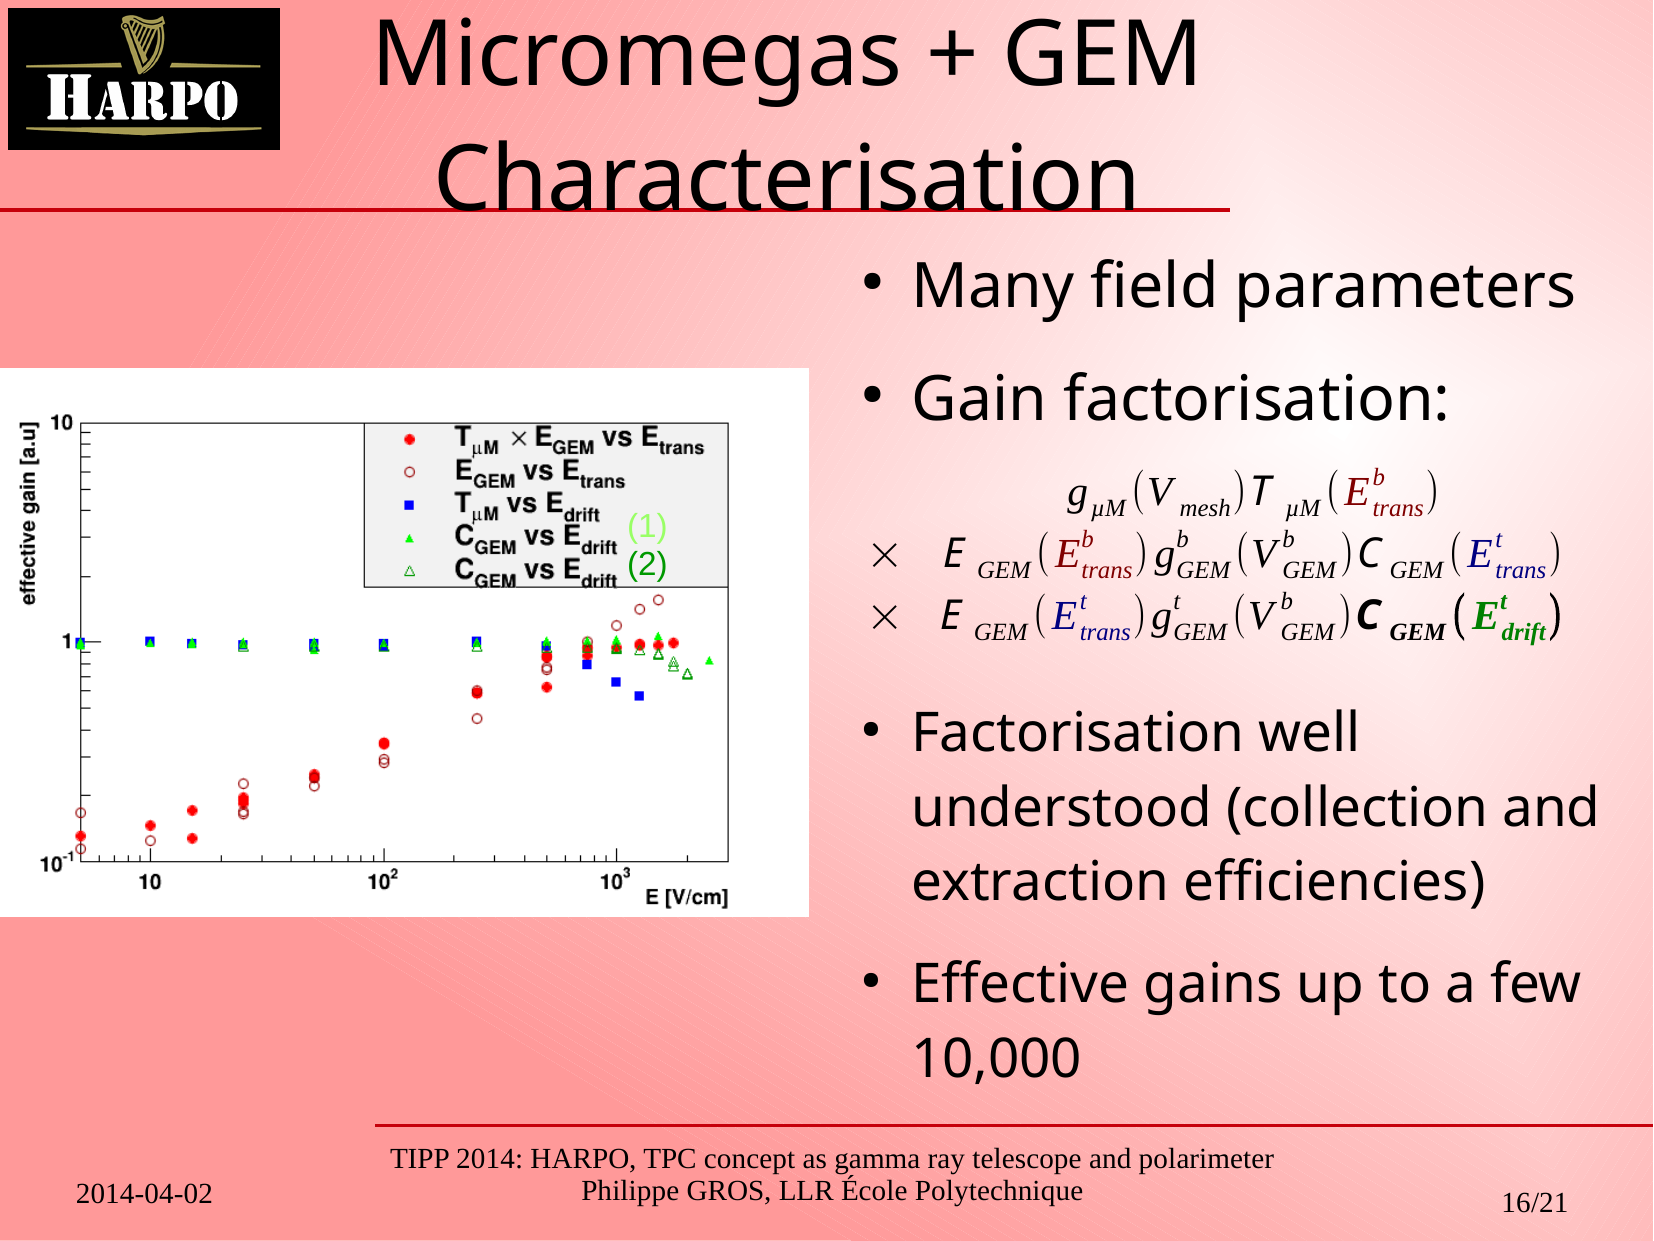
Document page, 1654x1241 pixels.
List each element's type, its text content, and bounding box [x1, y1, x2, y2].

title Micromegas + GEM Characterisation [285, 2, 1291, 223]
list Many field parameters Gain factorisation: Factorisation well understood (collection and extraction efficiencies) Effective gains up to a few 10,000 [844, 240, 1621, 1102]
text_box (1) (2) [612, 500, 703, 591]
chart [862, 459, 1571, 646]
picture [8, 8, 280, 150]
picture [0, 368, 809, 917]
